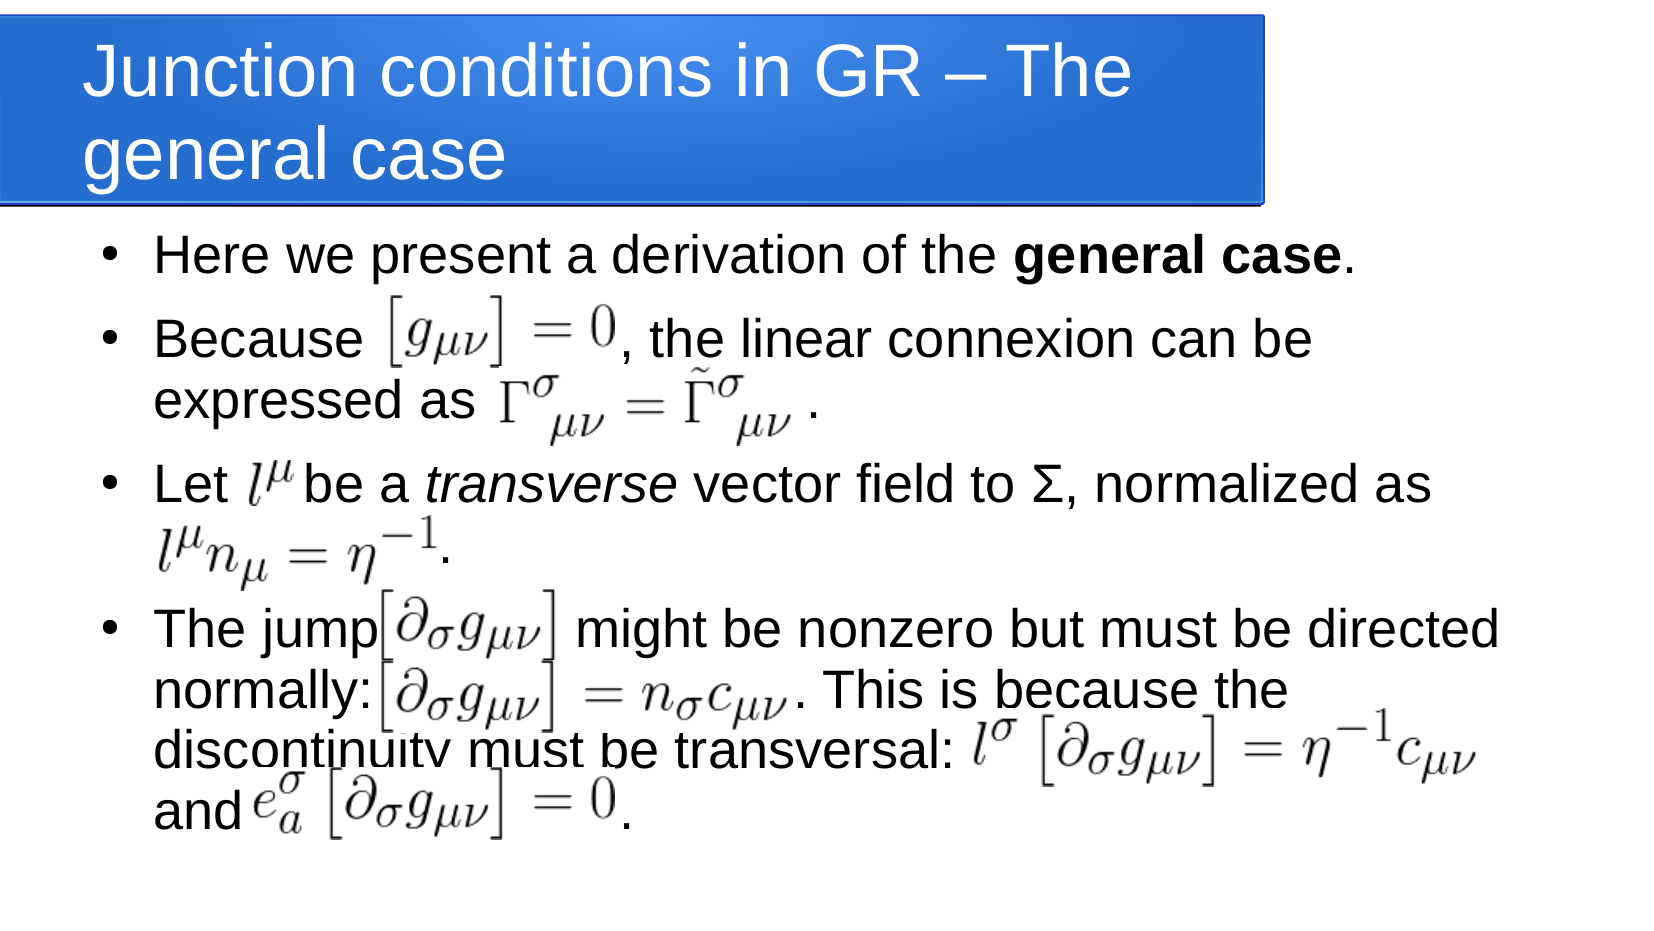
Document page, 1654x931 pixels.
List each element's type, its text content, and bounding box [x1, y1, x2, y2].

title Junction conditions in GR – The general case [82, 29, 1235, 195]
picture [253, 767, 615, 840]
picture [158, 515, 788, 733]
picture [973, 708, 1477, 787]
list Here we present a derivation of the general case. Because , the linear connexion can be expressed as . Let be a transverse vector field to Σ, normalized as . The jump might be nonzero but must be directed normally: . This is because the discontinuity must be transversal: and . [82, 224, 1571, 898]
picture [248, 460, 294, 506]
picture [390, 295, 792, 446]
